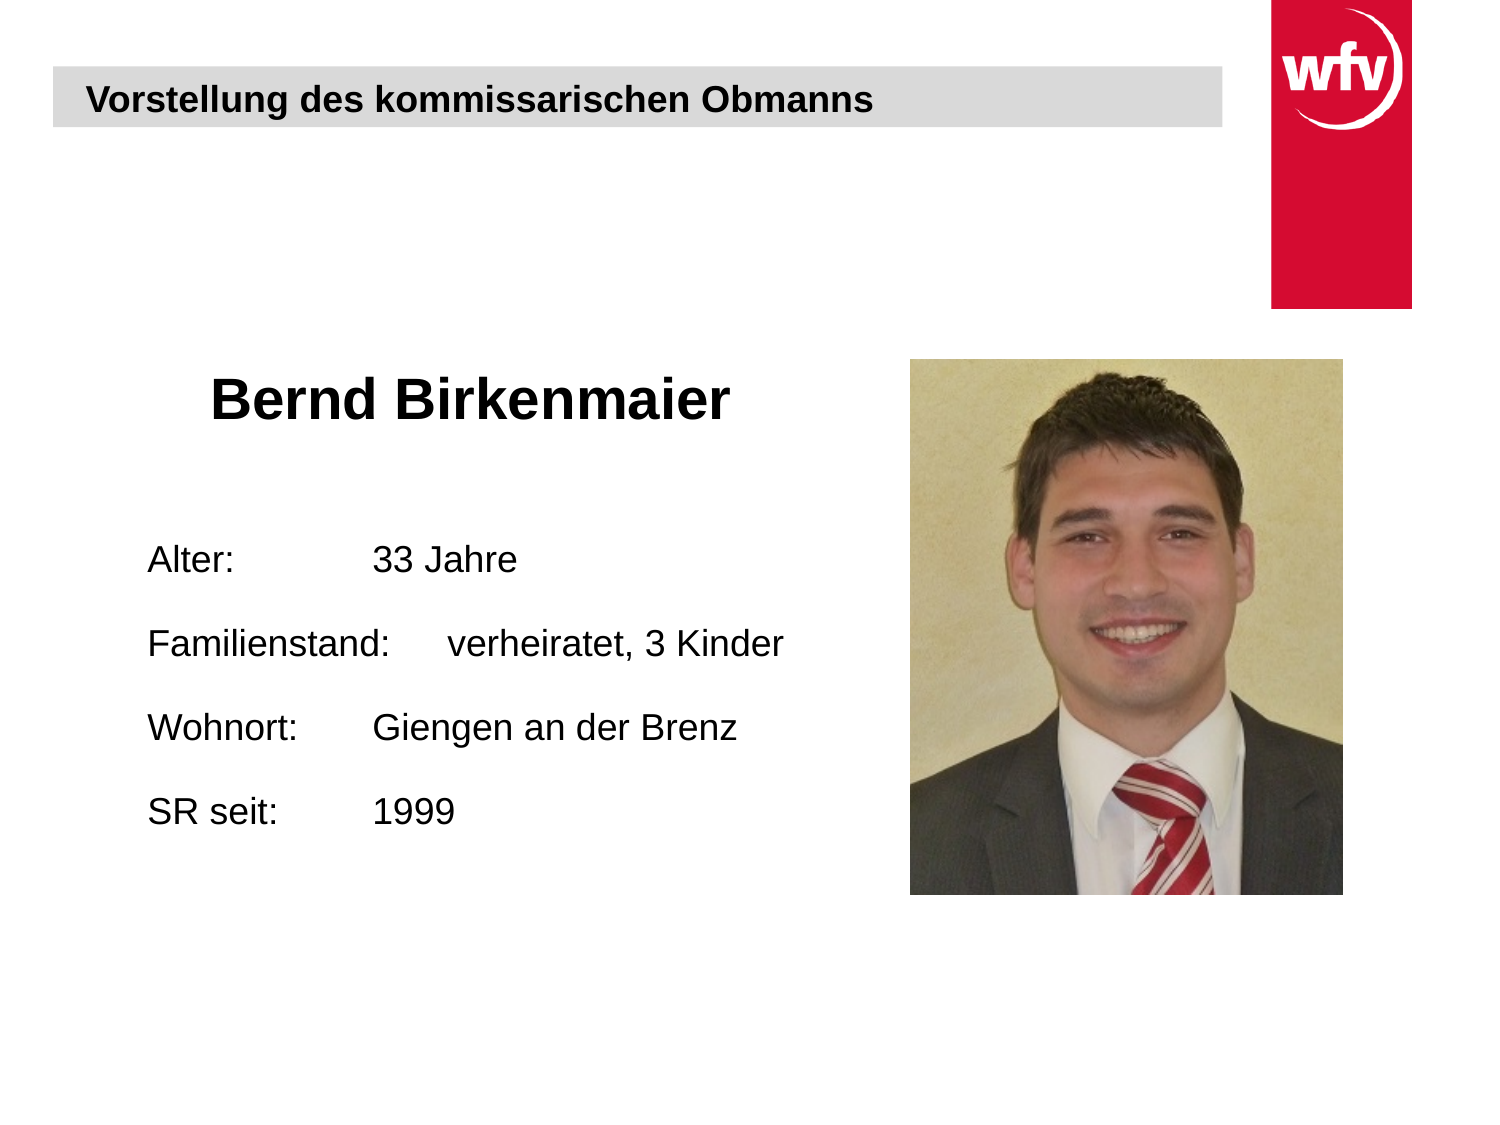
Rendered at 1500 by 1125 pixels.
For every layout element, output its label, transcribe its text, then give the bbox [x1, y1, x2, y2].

picture [910, 359, 1343, 895]
text_box Bernd Birkenmaier Alter: 33 Jahre Familienstand: verheiratet, 3 Kinder Wohnort: Giengen an der Brenz SR seit: 1999 [132, 359, 836, 946]
text_box Vorstellung des kommissarischen Obmanns [70, 70, 898, 130]
